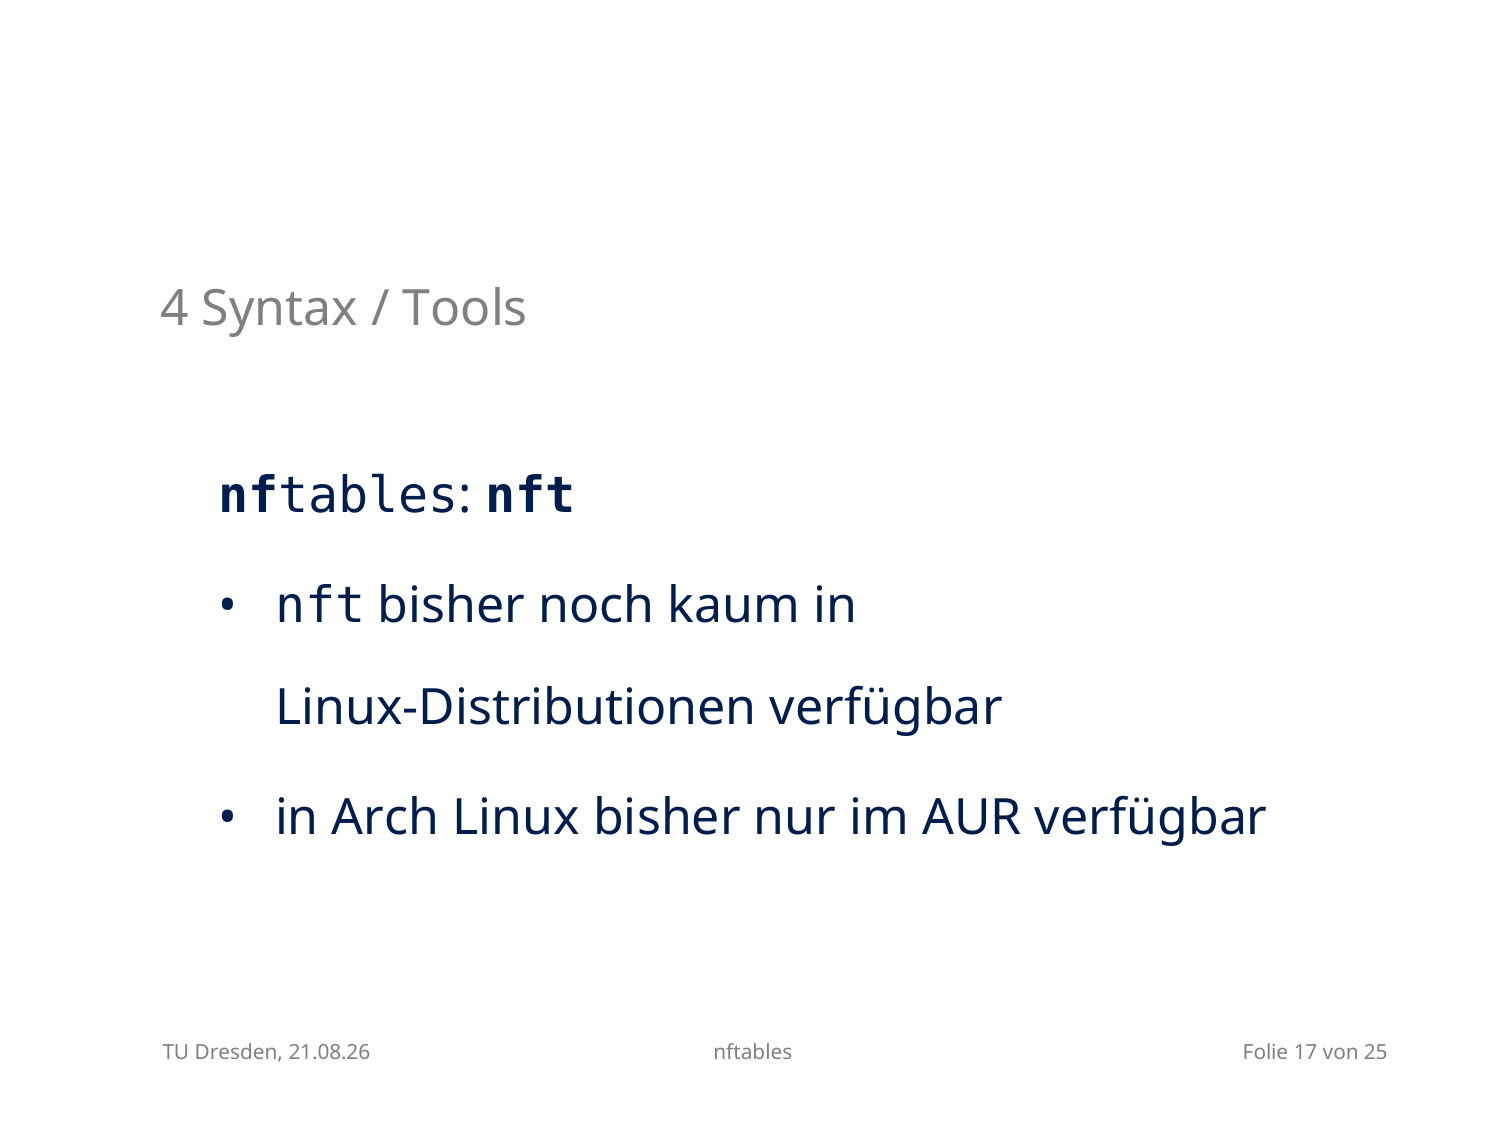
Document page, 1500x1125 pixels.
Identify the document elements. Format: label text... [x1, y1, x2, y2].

title 4 Syntax / Tools [160, 238, 1392, 374]
list nftables: nft nft bisher noch kaum in Linux-Distributionen verfügbar in Arch Linux bisher nur im AUR verfügbar [162, 425, 1388, 1078]
